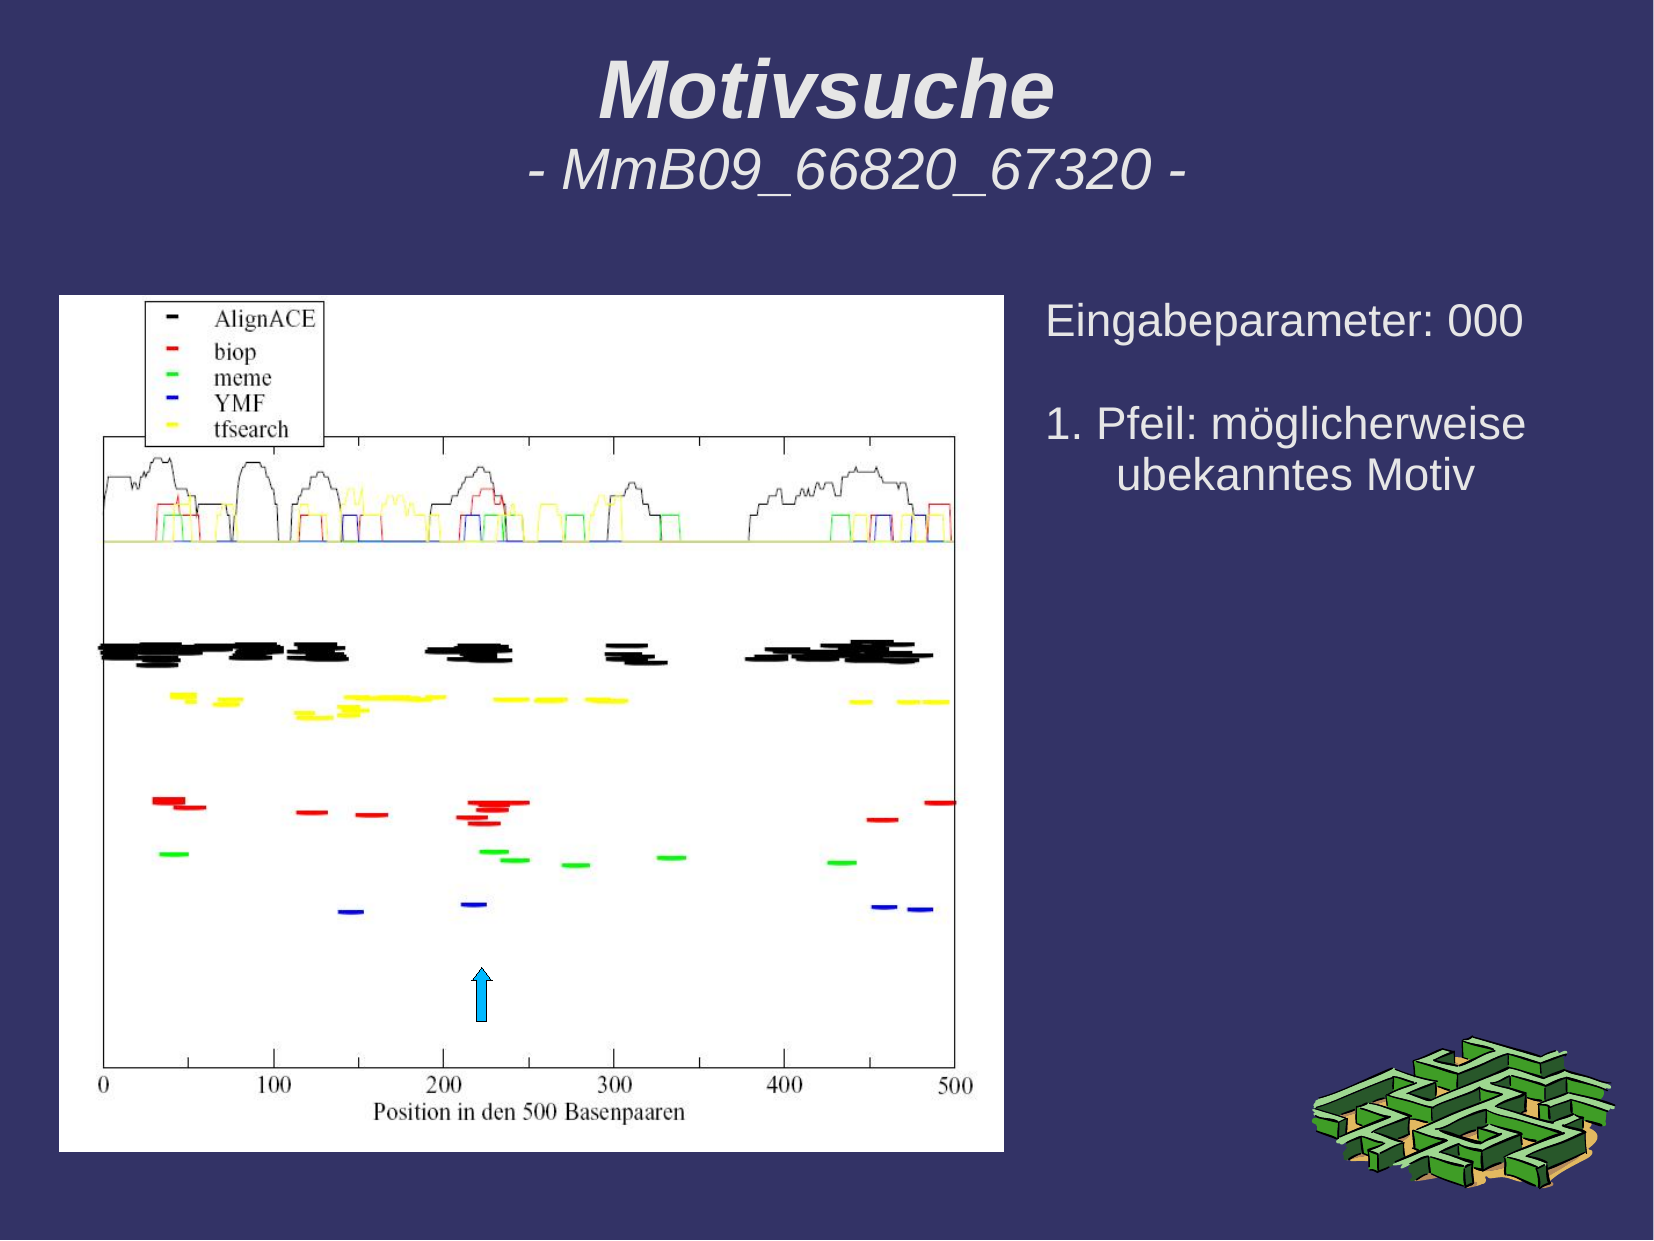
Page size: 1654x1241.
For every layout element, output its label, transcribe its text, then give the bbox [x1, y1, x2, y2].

title Motivsuche - MmB09_66820_67320 - [121, 19, 1534, 227]
text_box [471, 967, 493, 1022]
list Eingabeparameter: 000 1. Pfeil: möglicherweise ubekanntes Motiv [1033, 295, 1625, 1147]
picture [59, 295, 1004, 1152]
